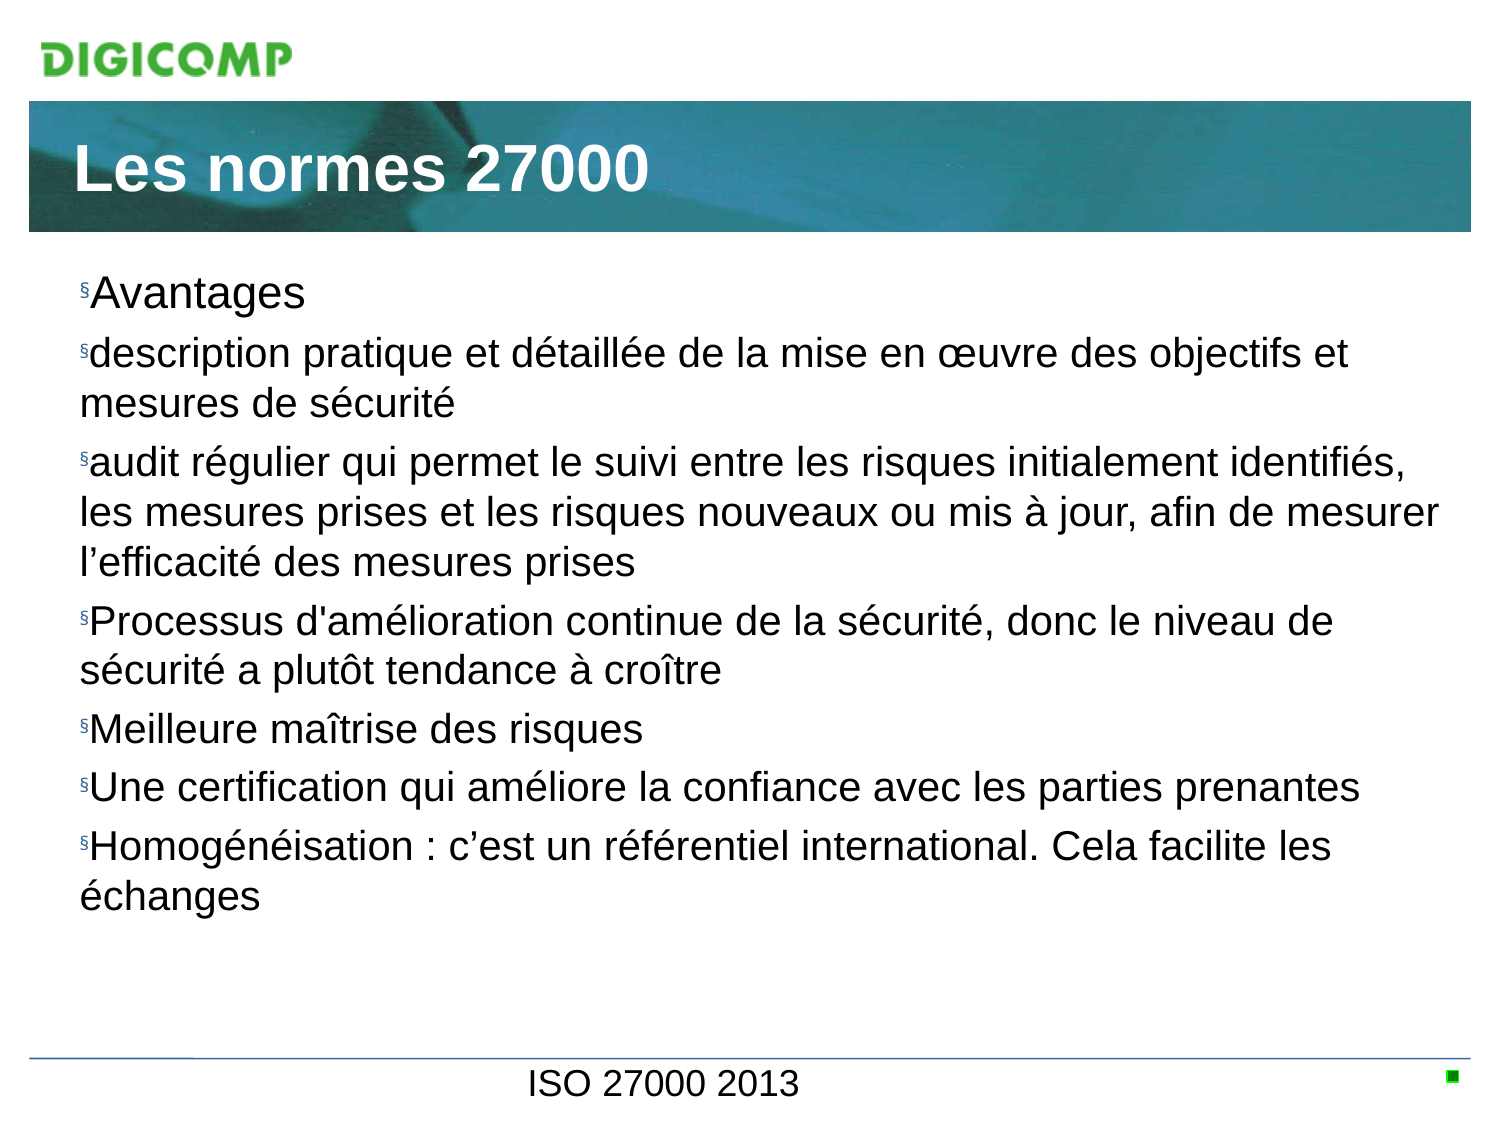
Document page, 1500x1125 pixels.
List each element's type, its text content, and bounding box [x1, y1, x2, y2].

text_box ISO 27000 2013 [512, 1051, 988, 1118]
title Les normes 27000 [58, 117, 1429, 212]
list Avantages description pratique et détaillée de la mise en œuvre des objectifs et mesures de sécurité audit régulier qui permet le suivi entre les risques initialement identifiés, les mesures prises et les risques nouveaux ou mis à jour, afin de mesurer l’efficacité des mesures prises Processus d'amélioration continue de la sécurité, donc le niveau de sécurité a plutôt tendance à croître Meilleure maîtrise des risques Une certification qui améliore la confiance avec les parties prenantes Homogénéisation : c’est un référentiel international. Cela facilite les échanges [64, 255, 1459, 1035]
text_box [1446, 1070, 1459, 1083]
